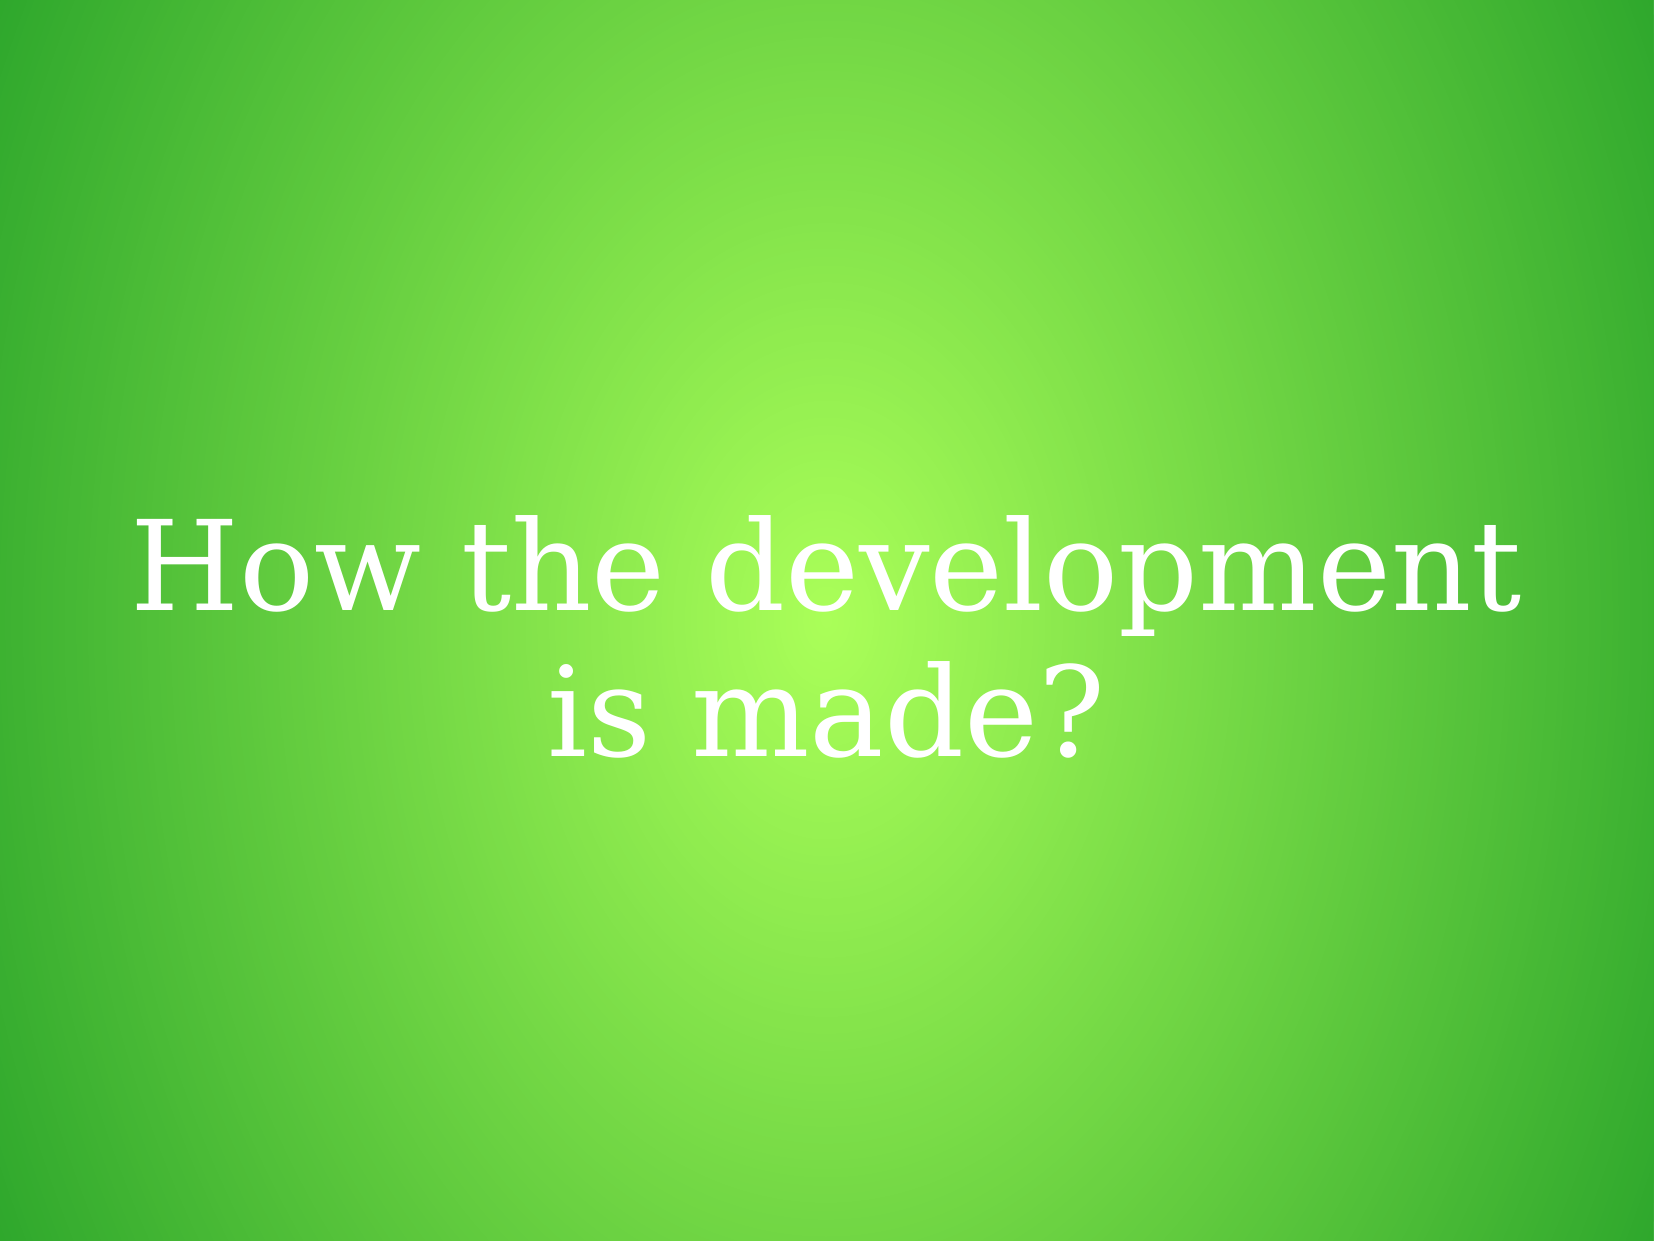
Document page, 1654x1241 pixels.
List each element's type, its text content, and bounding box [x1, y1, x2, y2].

subtitle How the development is made? [82, 165, 1571, 1115]
